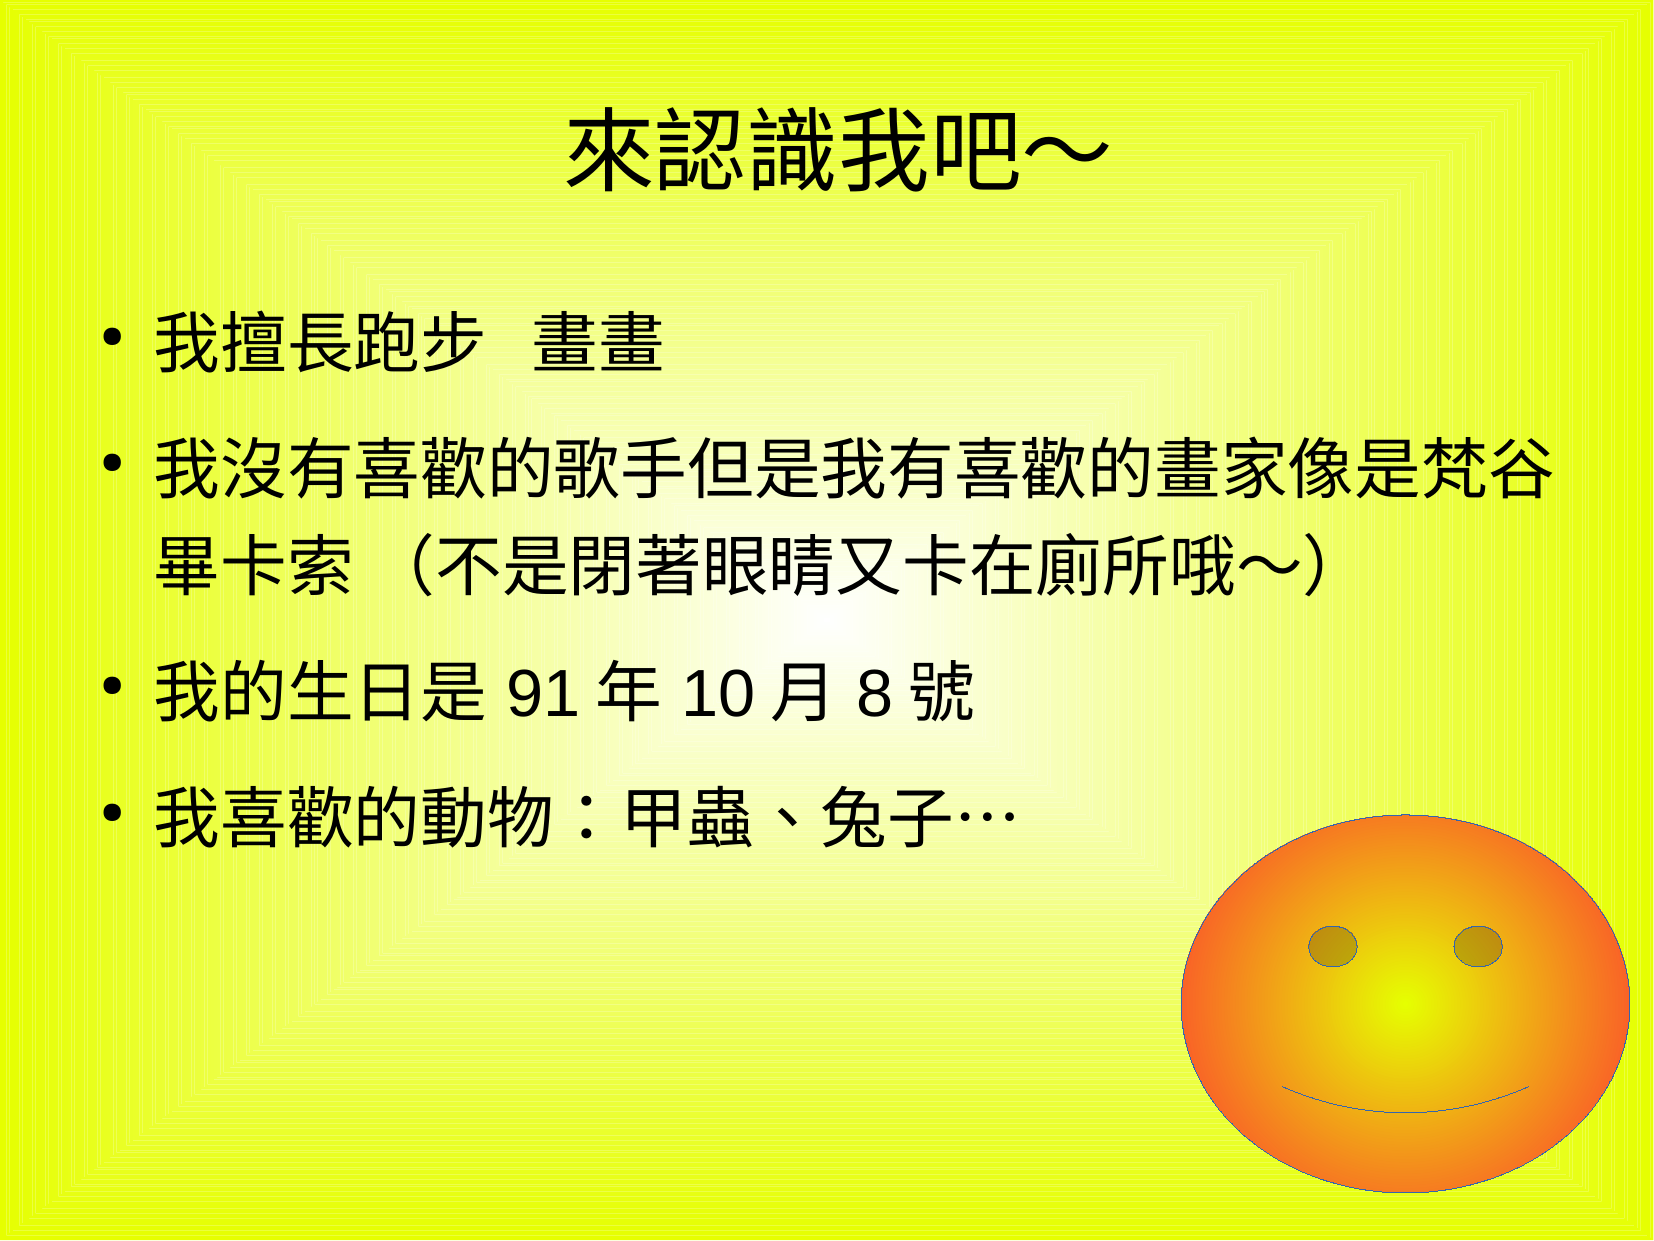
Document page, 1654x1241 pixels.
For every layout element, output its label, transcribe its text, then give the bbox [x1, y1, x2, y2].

text_box [1181, 814, 1630, 1193]
title 來認識我吧～ [94, 40, 1583, 249]
list 我擅長跑步 畫畫 我沒有喜歡的歌手但是我有喜歡的畫家像是梵谷畢卡索 （不是閉著眼睛又卡在廁所哦～） 我的生日是91年10月8號 我喜歡的動物：甲蟲、兔子… [82, 290, 1571, 1010]
